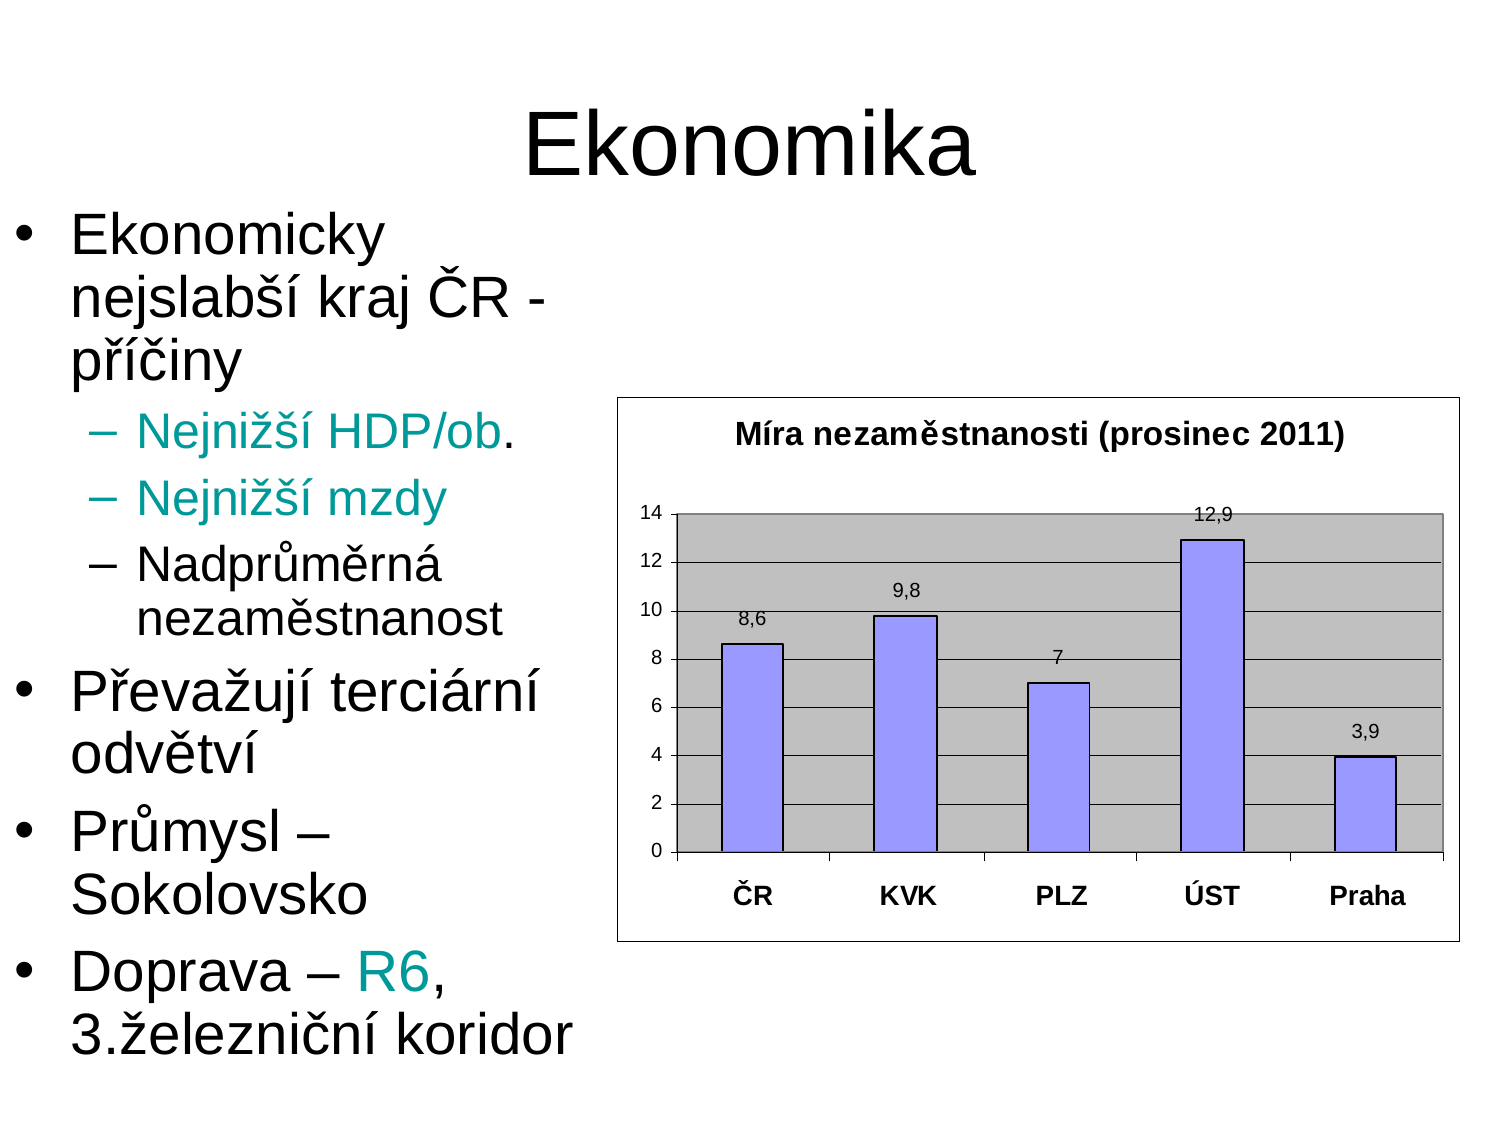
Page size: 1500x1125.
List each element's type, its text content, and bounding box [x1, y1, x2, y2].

title Ekonomika [75, 45, 1426, 233]
list Ekonomicky nejslabší kraj ČR - příčiny Nejnižší HDP/ob. Nejnižší mzdy Nadprůměrná nezaměstnanost Převažují terciární odvětví Průmysl – Sokolovsko Doprava – R6, 3.železniční koridor [0, 196, 609, 1083]
chart [608, 387, 1471, 951]
